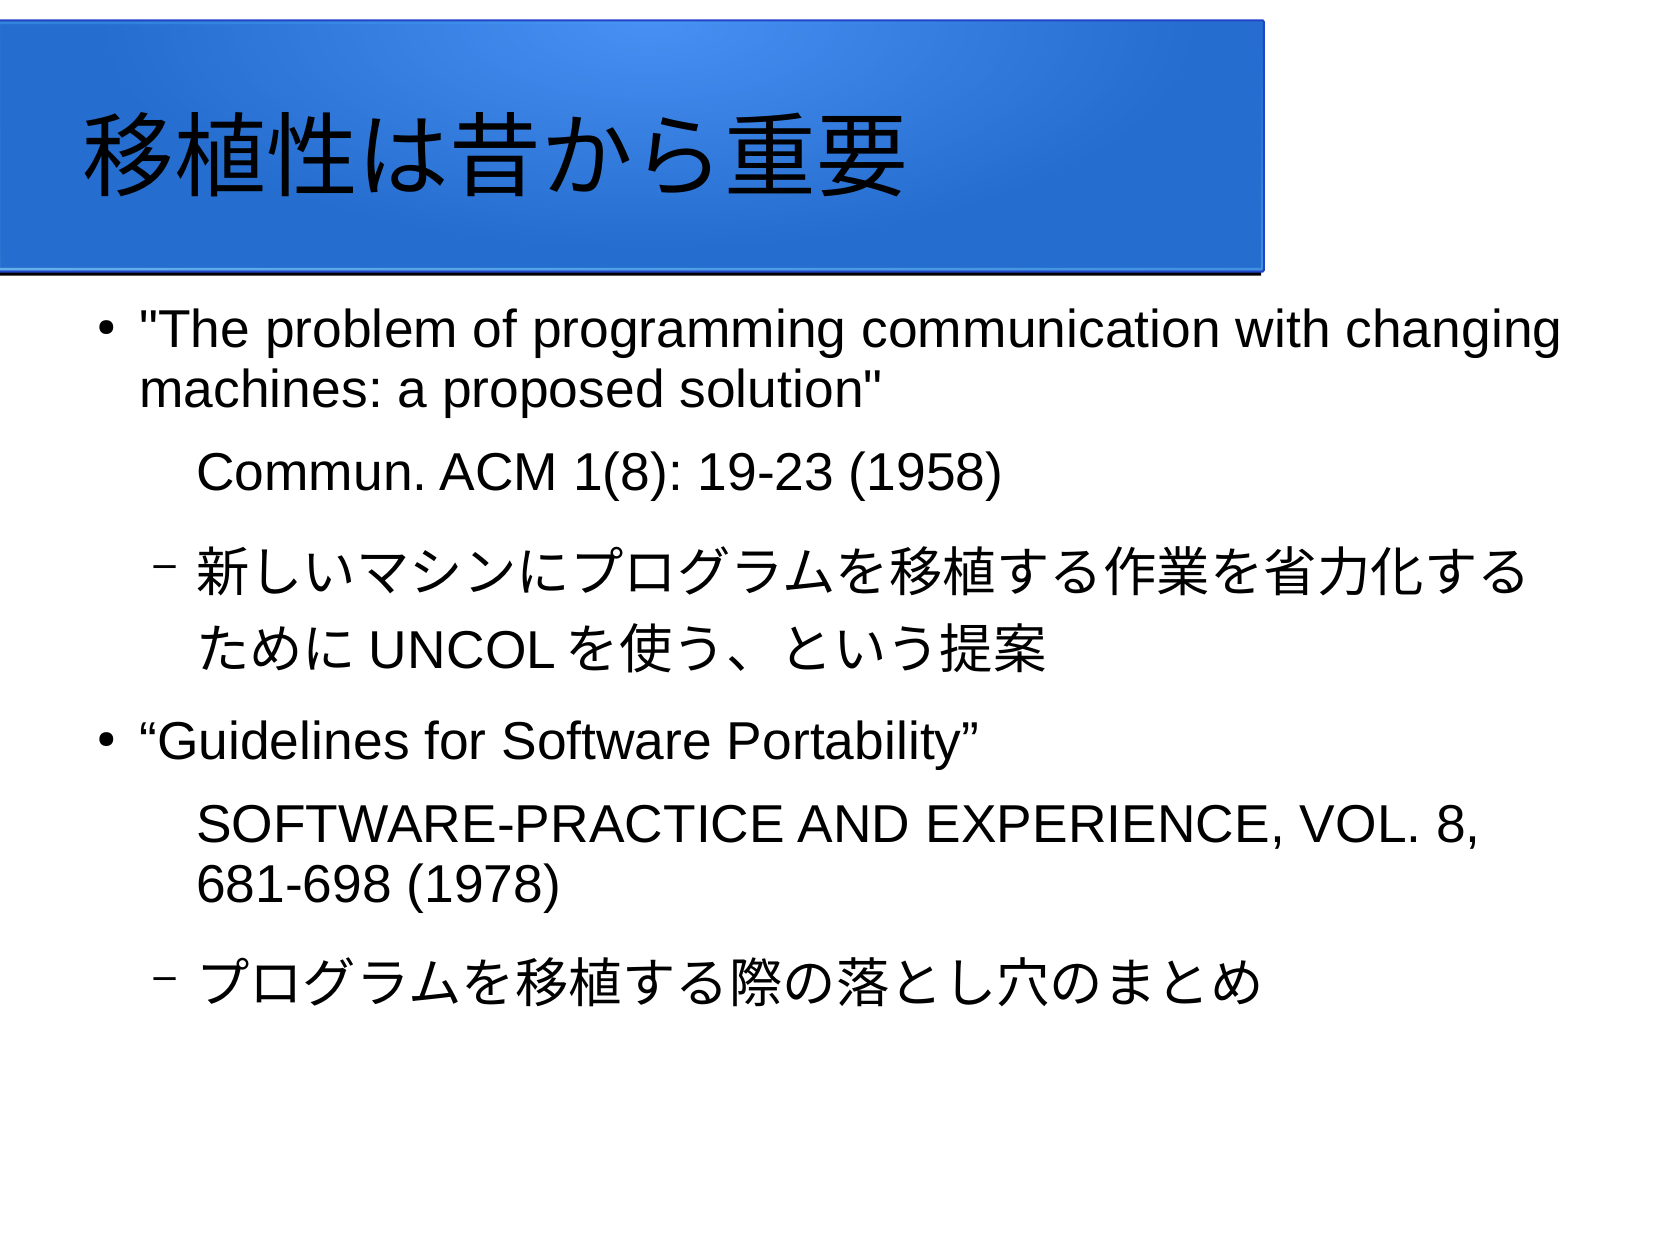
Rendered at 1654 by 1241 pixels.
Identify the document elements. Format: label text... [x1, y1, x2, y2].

list "The problem of programming communication with changing machines: a proposed solution" Commun. ACM 1(8): 19-23 (1958) 新しいマシンにプログラムを移植する作業を省力化するためにUNCOLを使う、という提案 “Guidelines for Software Portability” SOFTWARE-PRACTICE AND EXPERIENCE, VOL. 8, 681-698 (1978) プログラムを移植する際の落とし穴のまとめ [82, 299, 1571, 1019]
title 移植性は昔から重要 [82, 47, 1235, 252]
